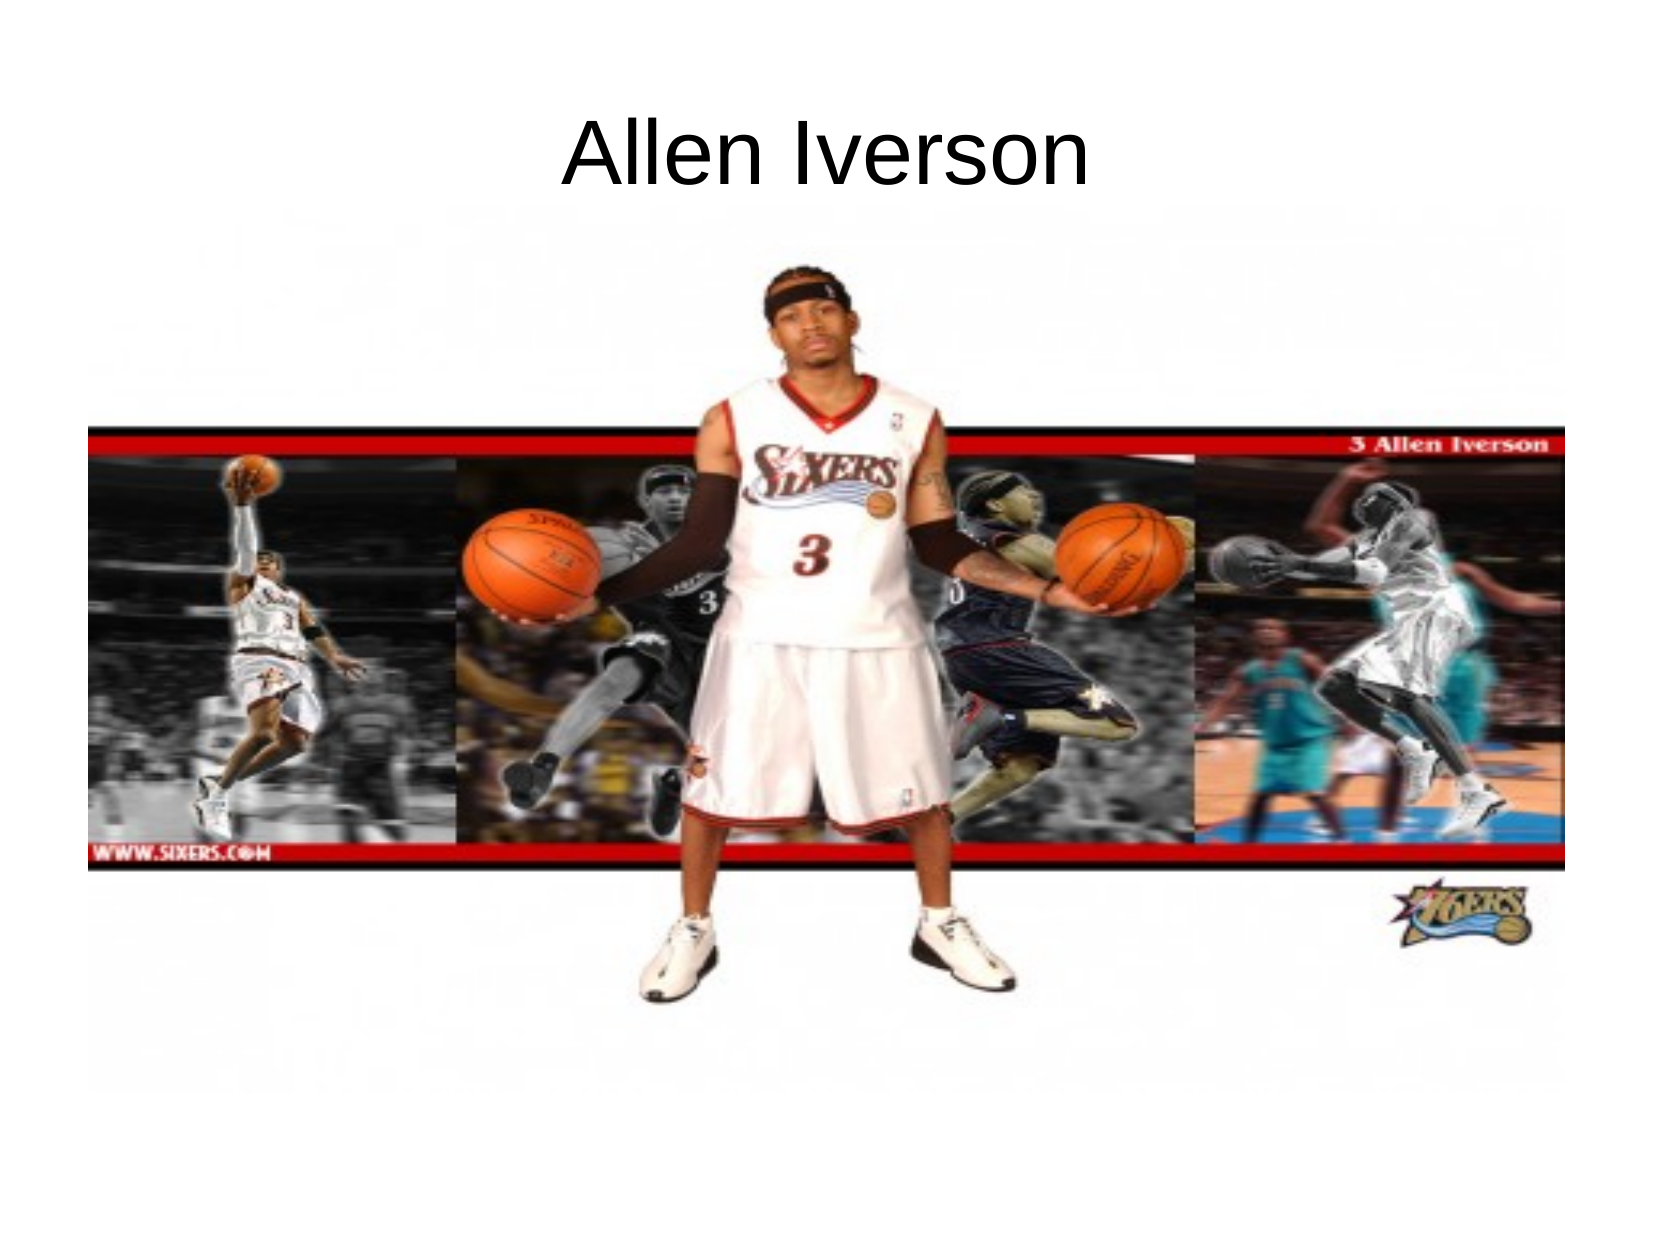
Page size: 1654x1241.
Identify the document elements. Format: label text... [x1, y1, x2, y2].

picture [88, 206, 1565, 1093]
title Allen Iverson [82, 49, 1571, 257]
